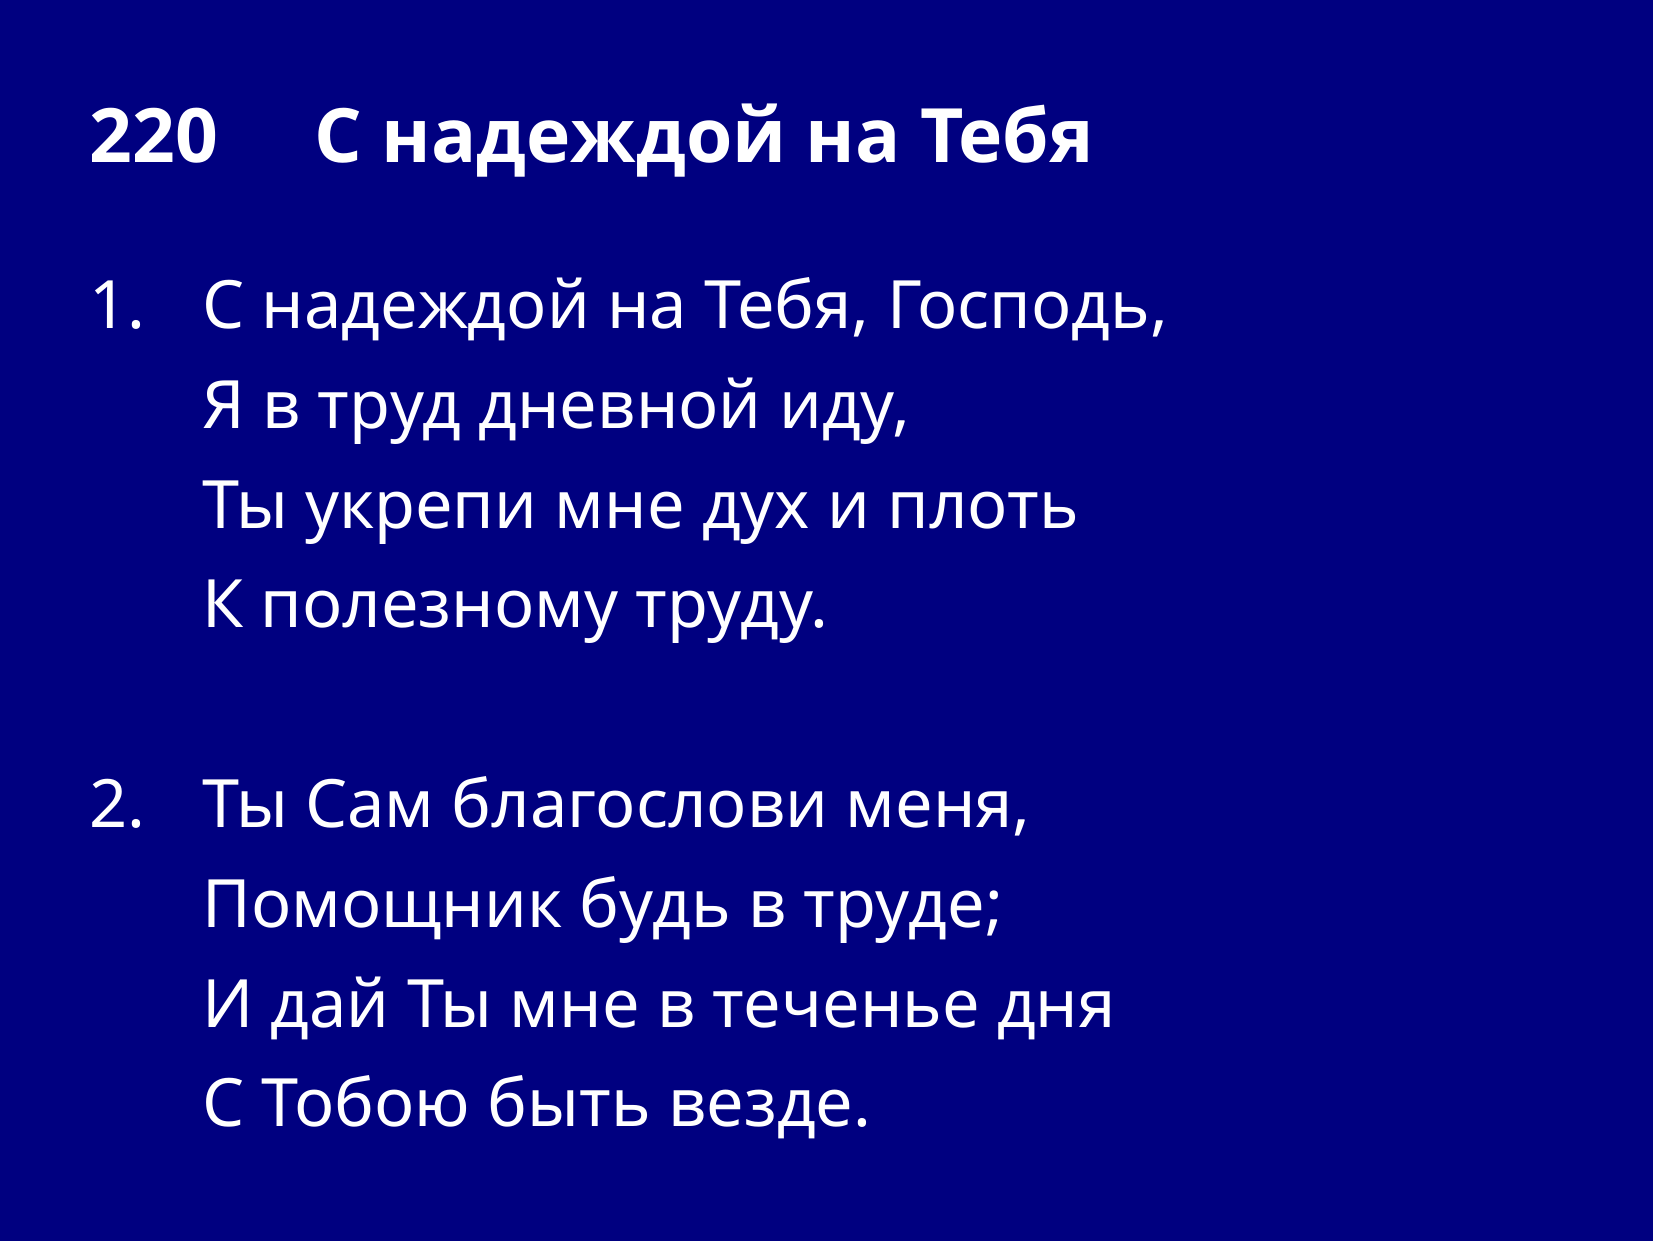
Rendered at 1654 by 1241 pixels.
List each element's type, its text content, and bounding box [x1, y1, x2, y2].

text_box 1. С надеждой на Тебя, Господь, Я в труд дневной иду, Ты укрепи мне дух и плоть К полезному труду. 2. Ты Сам благослови меня, Помощник будь в труде; И дай Ты мне в теченье дня С Тобою быть везде. [75, 188, 1576, 1163]
text_box 220 С надеждой на Тебя [75, 75, 1576, 188]
